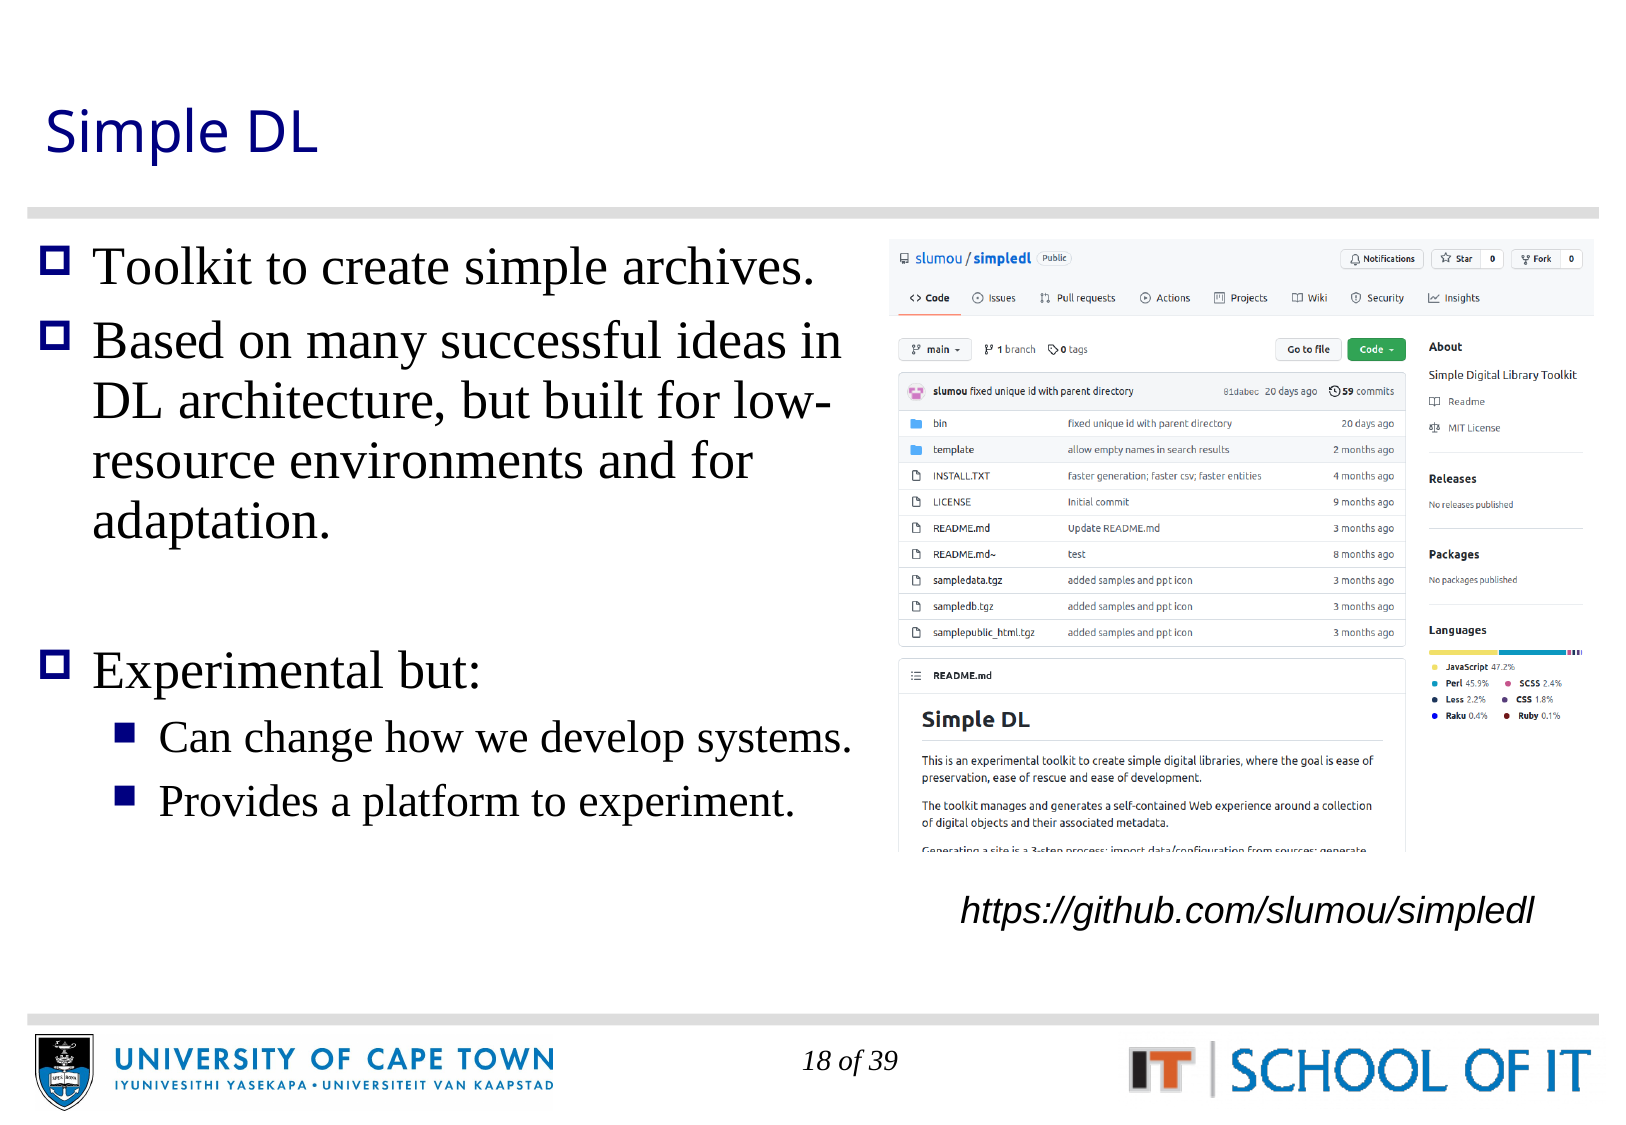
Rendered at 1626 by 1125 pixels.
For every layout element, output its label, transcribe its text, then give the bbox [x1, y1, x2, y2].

picture [889, 239, 1594, 852]
picture [35, 1034, 553, 1111]
list Toolkit to create simple archives. Based on many successful ideas in DL architecture, but built for low-resource environments and for adaptation. Experimental but: Can change how we develop systems. Provides a platform to experiment. [36, 236, 878, 991]
title Simple DL [45, 66, 1583, 194]
picture [1118, 1030, 1606, 1109]
text_box https://github.com/slumou/simpledl [945, 879, 1572, 984]
